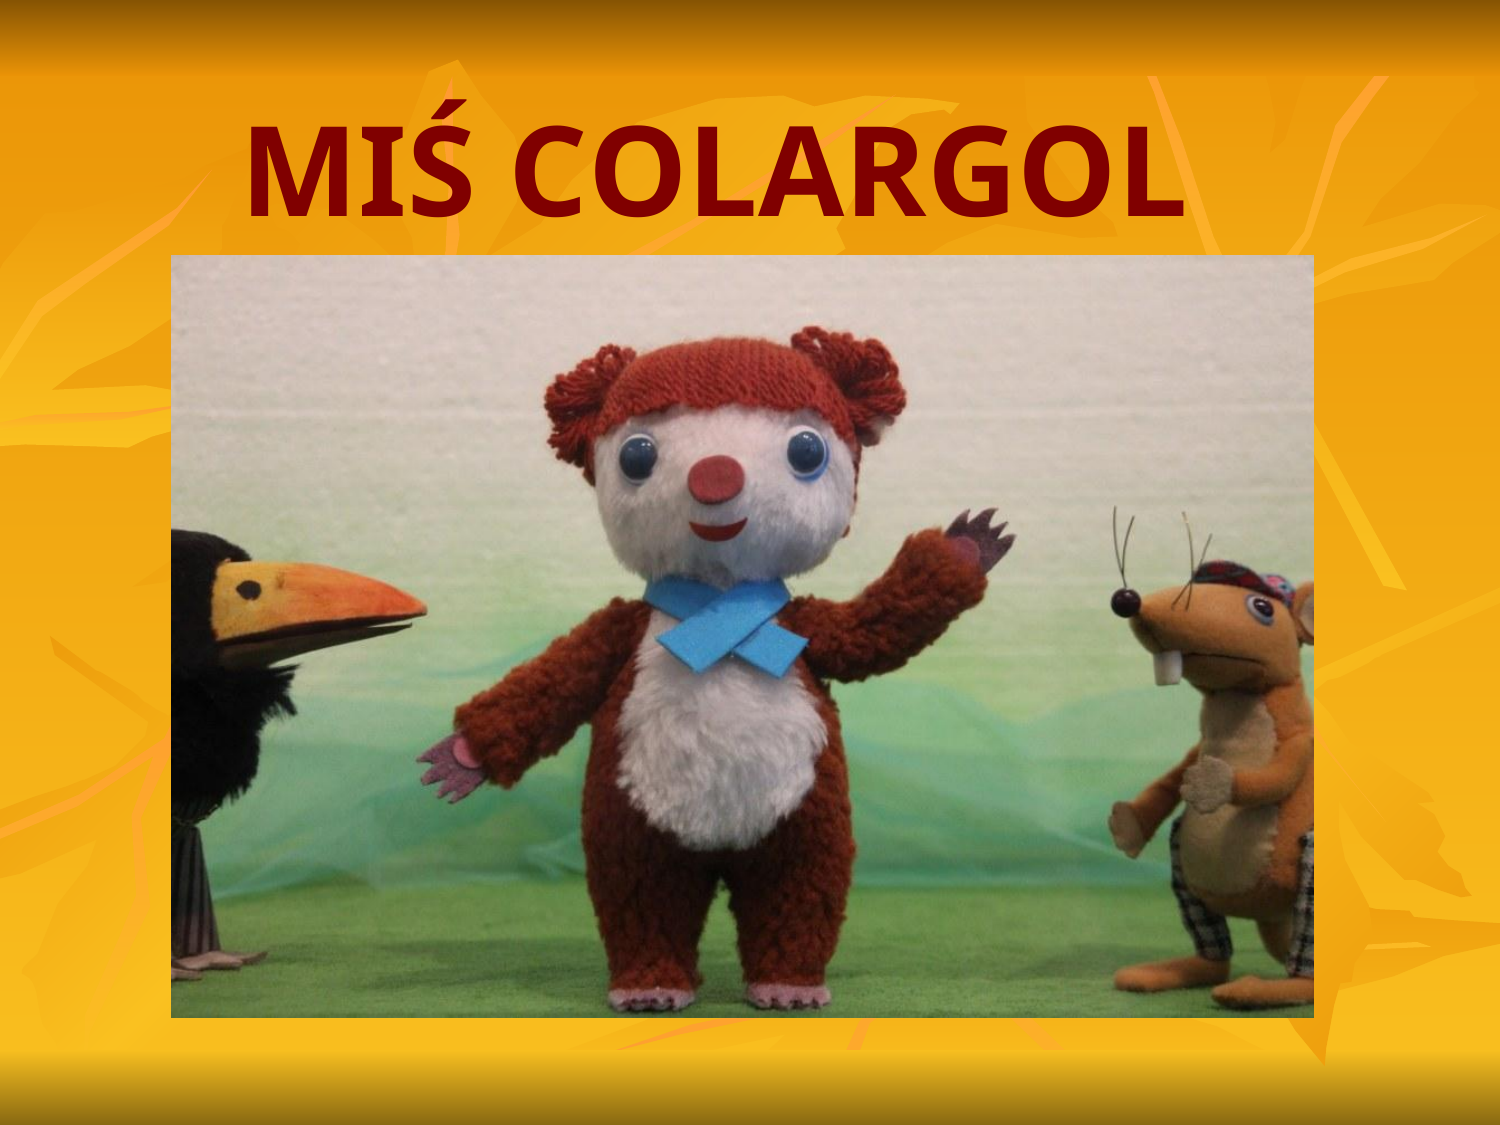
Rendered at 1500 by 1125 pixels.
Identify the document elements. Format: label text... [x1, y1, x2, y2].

picture [171, 255, 1314, 1018]
title MIŚ COLARGOL [135, 78, 1317, 256]
